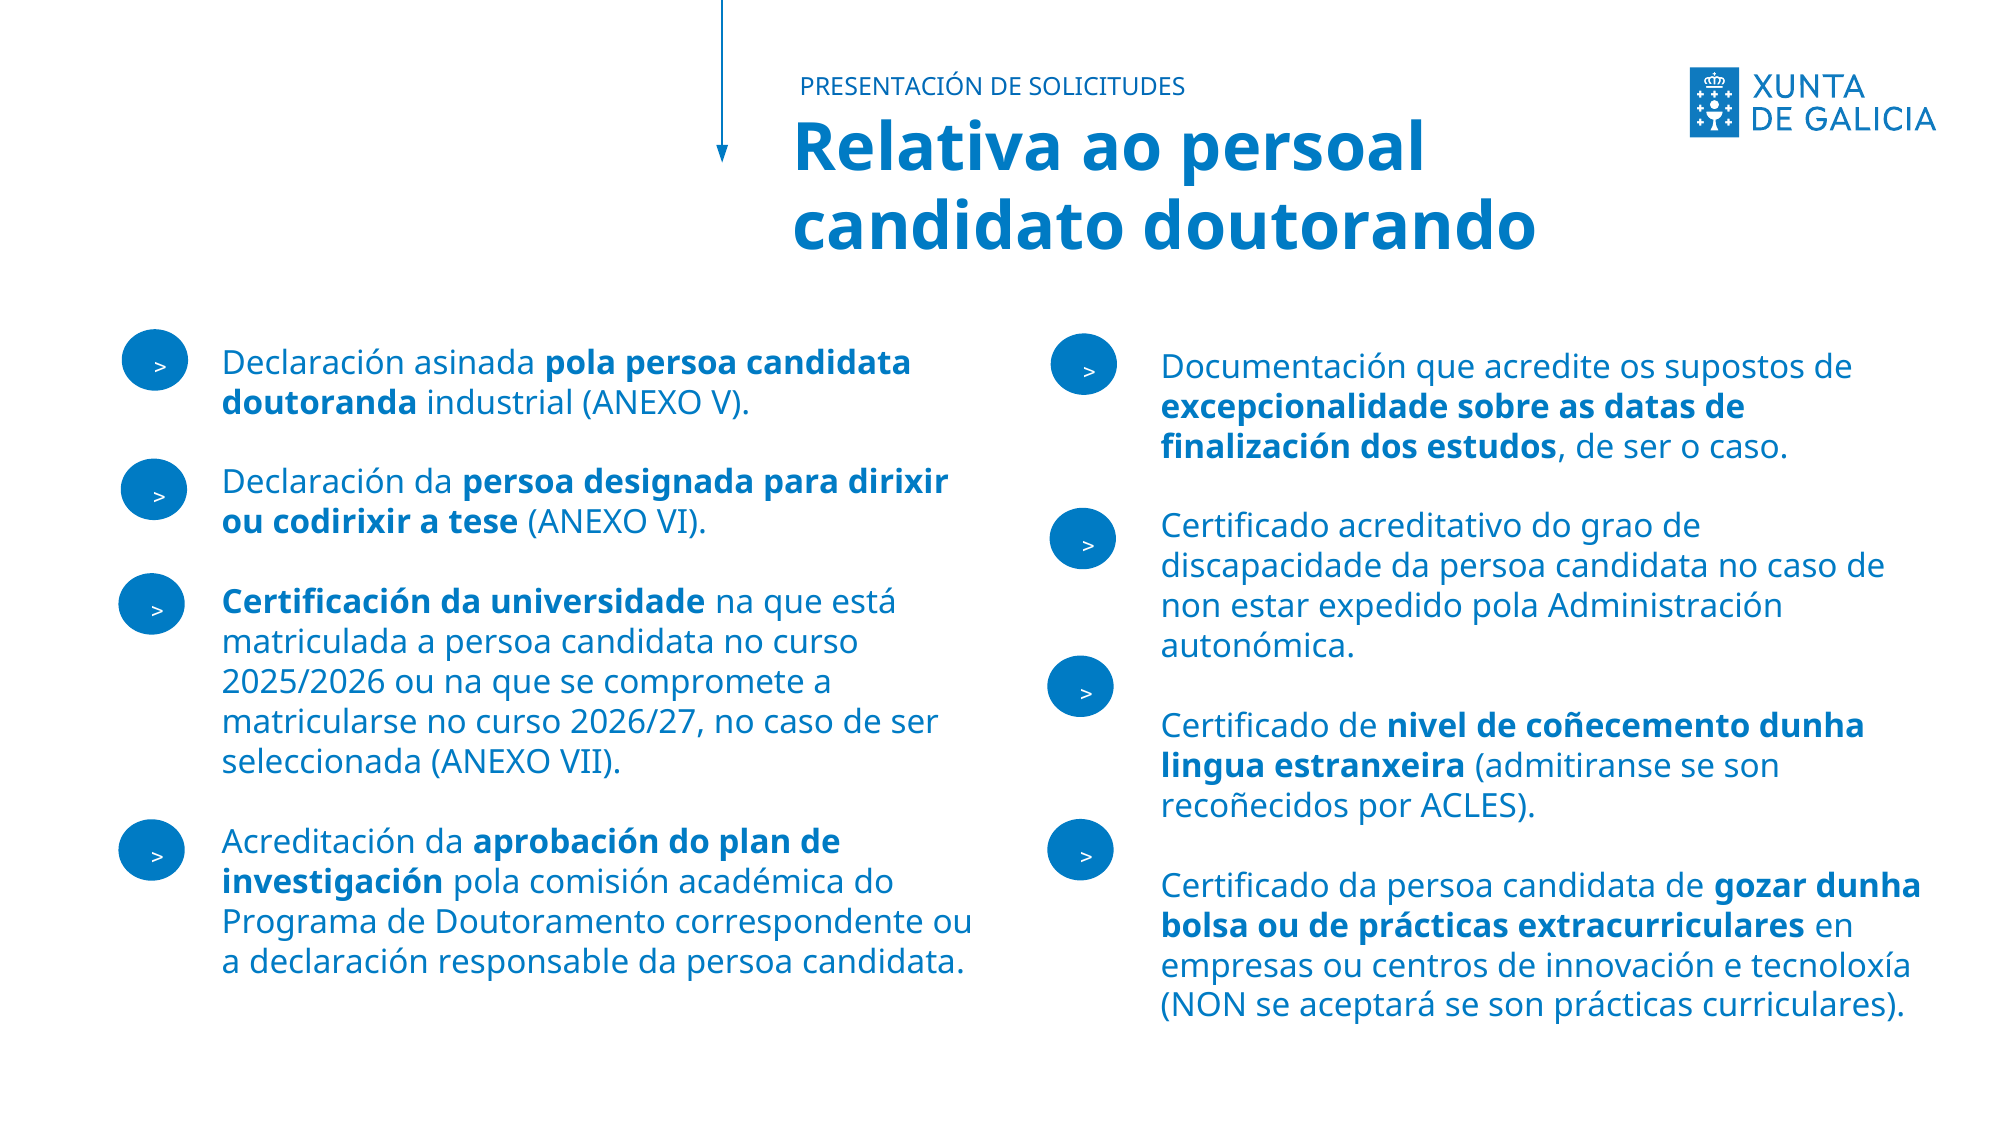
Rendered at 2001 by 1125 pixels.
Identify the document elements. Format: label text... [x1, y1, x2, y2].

text_box ﹥ [120, 458, 188, 521]
text_box ﹥ [1047, 818, 1114, 881]
text_box Relativa ao persoal candidato doutorando [777, 95, 1585, 273]
text_box ﹥ [118, 573, 185, 635]
text_box ﹥ [118, 819, 185, 881]
text_box PRESENTACIÓN DE SOLICITUDES [785, 54, 1303, 108]
text_box ﹥ [1047, 655, 1114, 717]
text_box ﹥ [1049, 507, 1116, 570]
text_box Documentación que acredite os supostos de excepcionalidade sobre as datas de finalización dos estudos, de ser o caso. Certificado acreditativo do grao de discapacidade da persoa candidata no caso de non estar expedido pola Administración autonómica. Certificado de nivel de coñecemento dunha lingua estranxeira (admitiranse se son recoñecidos por ACLES). Certificado da persoa candidata de gozar dunha bolsa ou de prácticas extracurriculares en empresas ou centros de innovación e tecnoloxía (NON se aceptará se son prácticas curriculares). [1145, 337, 1943, 993]
text_box Declaración asinada pola persoa candidata doutoranda industrial (ANEXO V). Declaración da persoa designada para dirixir ou codirixir a tese (ANEXO VI). Certificación da universidade na que está matriculada a persoa candidata no curso 2025/2026 ou na que se compromete a matricularse no curso 2026/27, no caso de ser seleccionada (ANEXO VII). Acreditación da aprobación do plan de investigación pola comisión académica do Programa de Doutoramento correspondente ou a declaración responsable da persoa candidata. [206, 333, 1004, 989]
text_box ﹥ [121, 329, 189, 391]
text_box ﹥ [1050, 333, 1117, 395]
